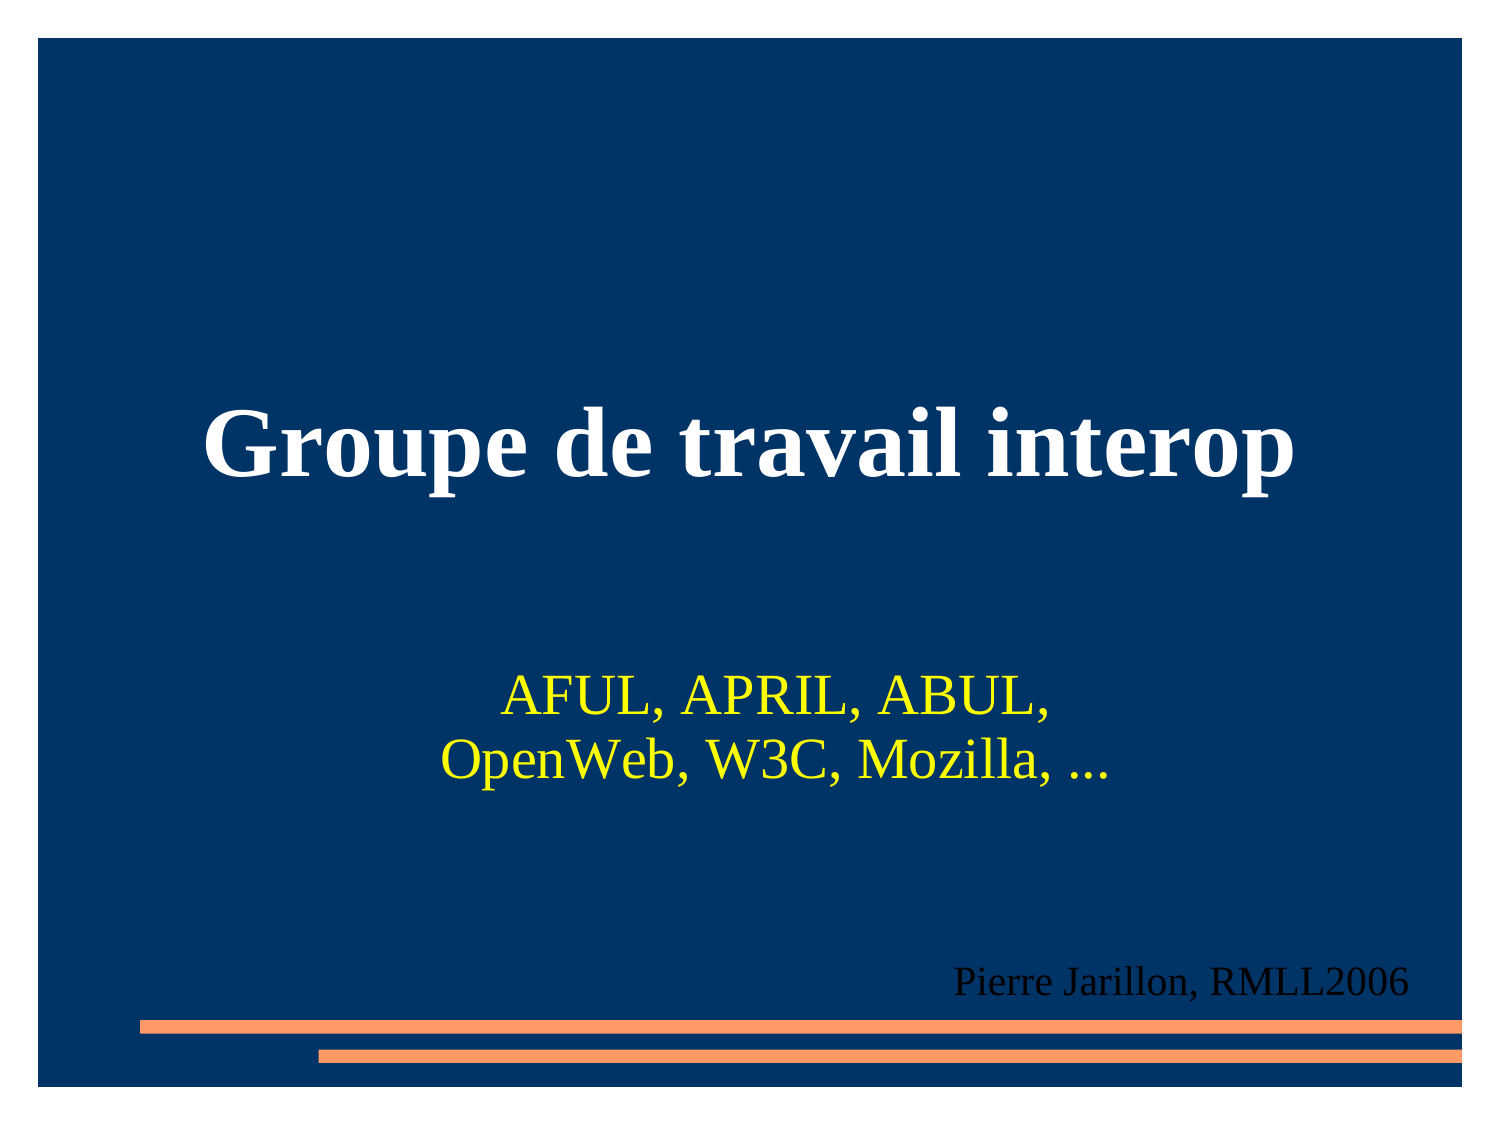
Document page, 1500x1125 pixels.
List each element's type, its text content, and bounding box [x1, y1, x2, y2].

text_box AFUL, APRIL, ABUL, OpenWeb, W3C, Mozilla, ... [393, 662, 1157, 804]
text_box Pierre Jarillon, RMLL2006 [953, 958, 1463, 1010]
text_box Groupe de travail interop [63, 387, 1437, 518]
